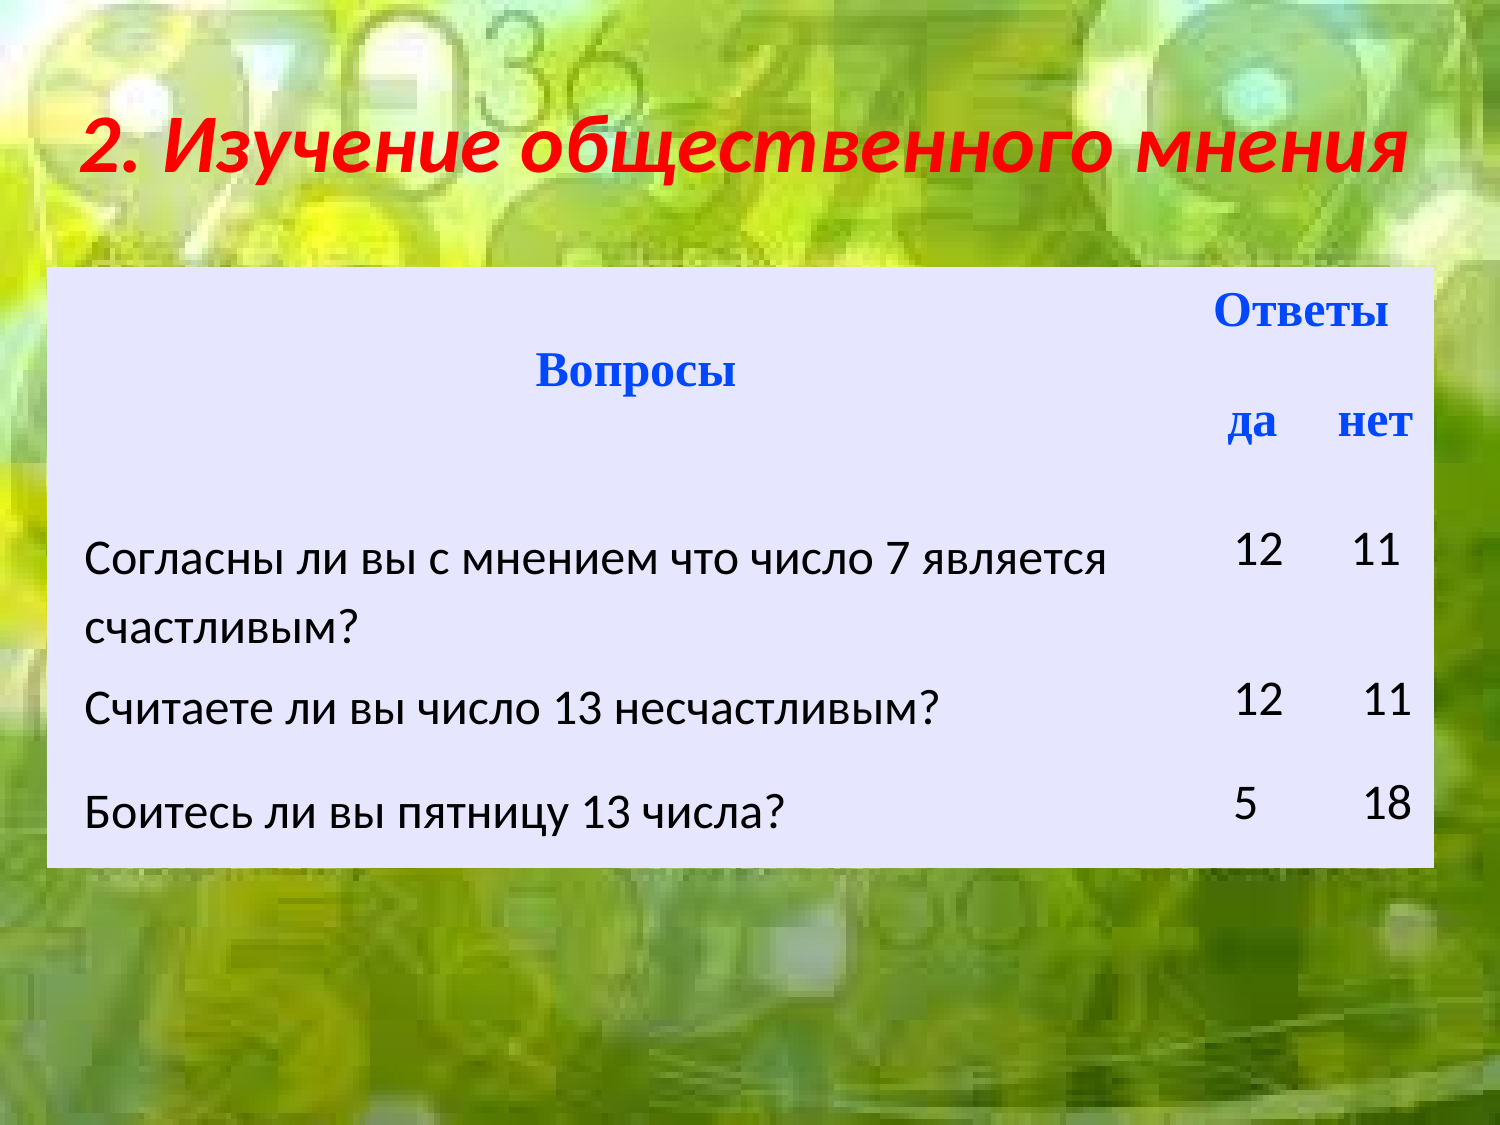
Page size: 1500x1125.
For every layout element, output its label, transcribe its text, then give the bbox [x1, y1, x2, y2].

table_cell 12 [1188, 666, 1317, 770]
table_cell Боитесь ли вы пятницу 13 числа? [47, 770, 1188, 868]
table_cell 11 [1317, 666, 1434, 770]
table_cell нет [1317, 377, 1434, 515]
table_cell 5 [1188, 770, 1317, 868]
table_cell 18 [1317, 770, 1434, 868]
picture [0, 0, 1500, 1125]
table_header Вопросы [47, 267, 1188, 515]
table_header Ответы [1188, 267, 1434, 377]
title 2. Изучение общественного мнения [47, 45, 1441, 233]
table_cell да [1188, 377, 1317, 515]
table_cell Считаете ли вы число 13 несчастливым? [47, 666, 1188, 770]
table_cell Согласны ли вы с мнением что число 7 является счастливым? [47, 515, 1188, 666]
table_cell 11 [1317, 515, 1434, 666]
table_cell 12 [1188, 515, 1317, 666]
